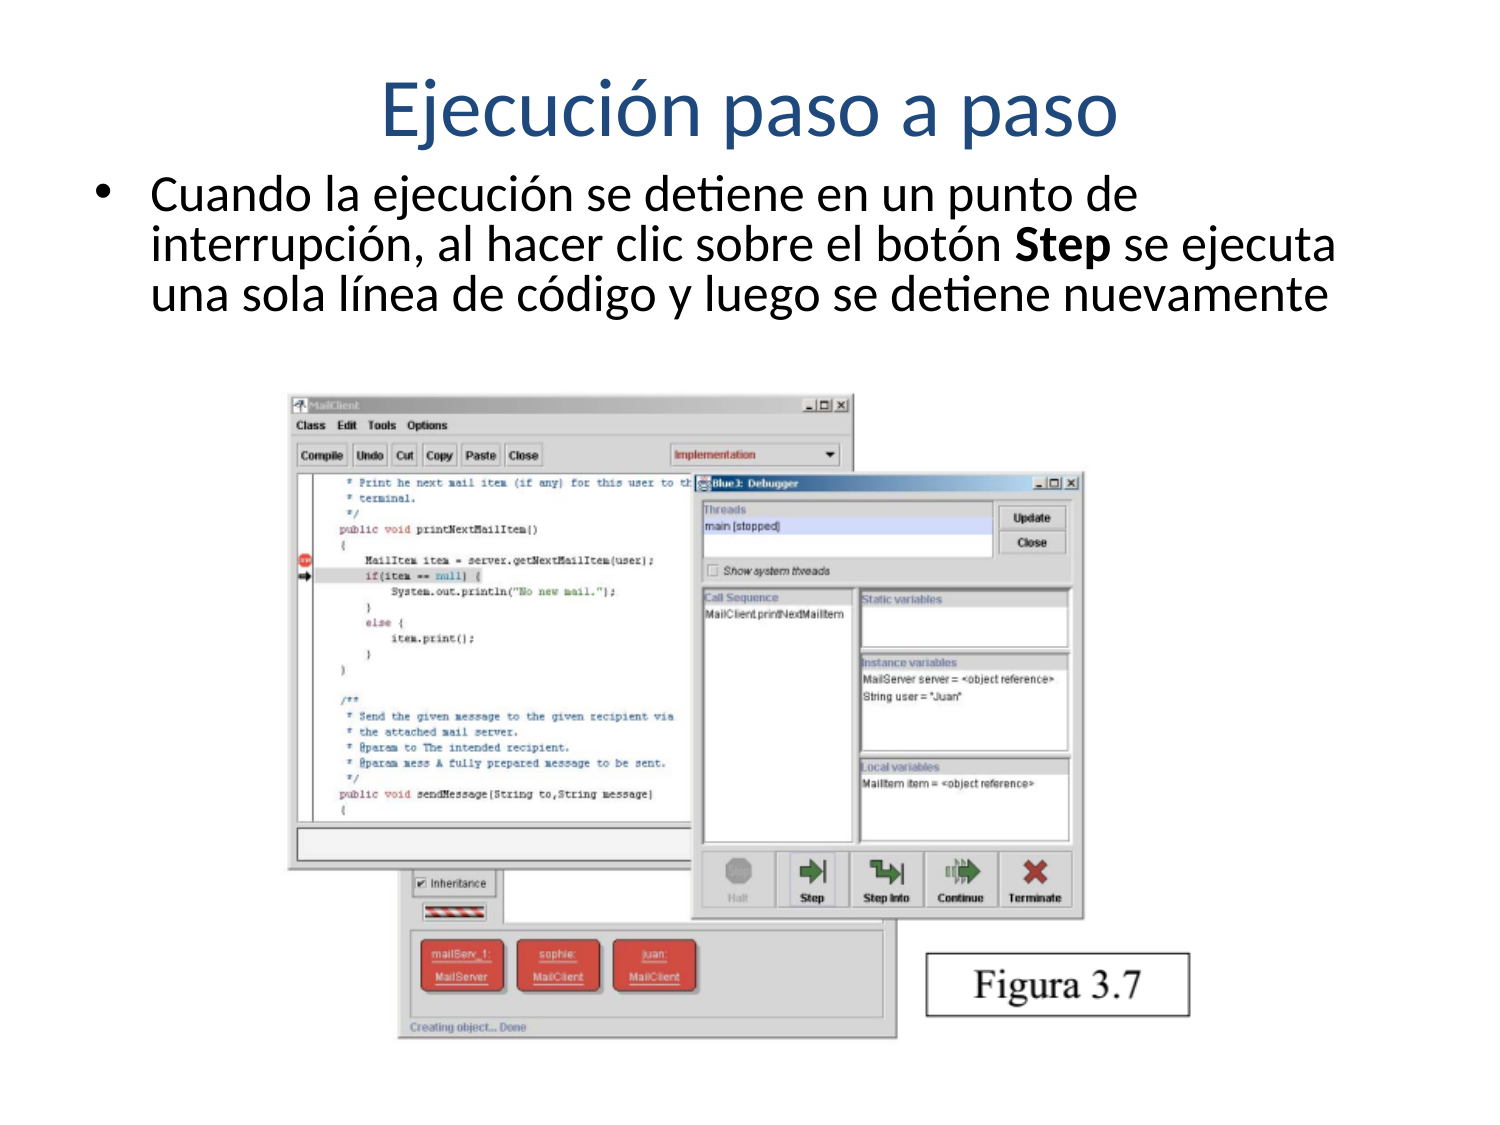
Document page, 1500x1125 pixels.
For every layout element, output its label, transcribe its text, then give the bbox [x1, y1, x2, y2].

picture [269, 382, 1231, 1091]
list Cuando la ejecución se detiene en un punto de interrupción, al hacer clic sobre el botón Step se ejecuta una sola línea de código y luego se detiene nuevamente [79, 163, 1430, 382]
title Ejecución paso a paso [75, 45, 1426, 161]
